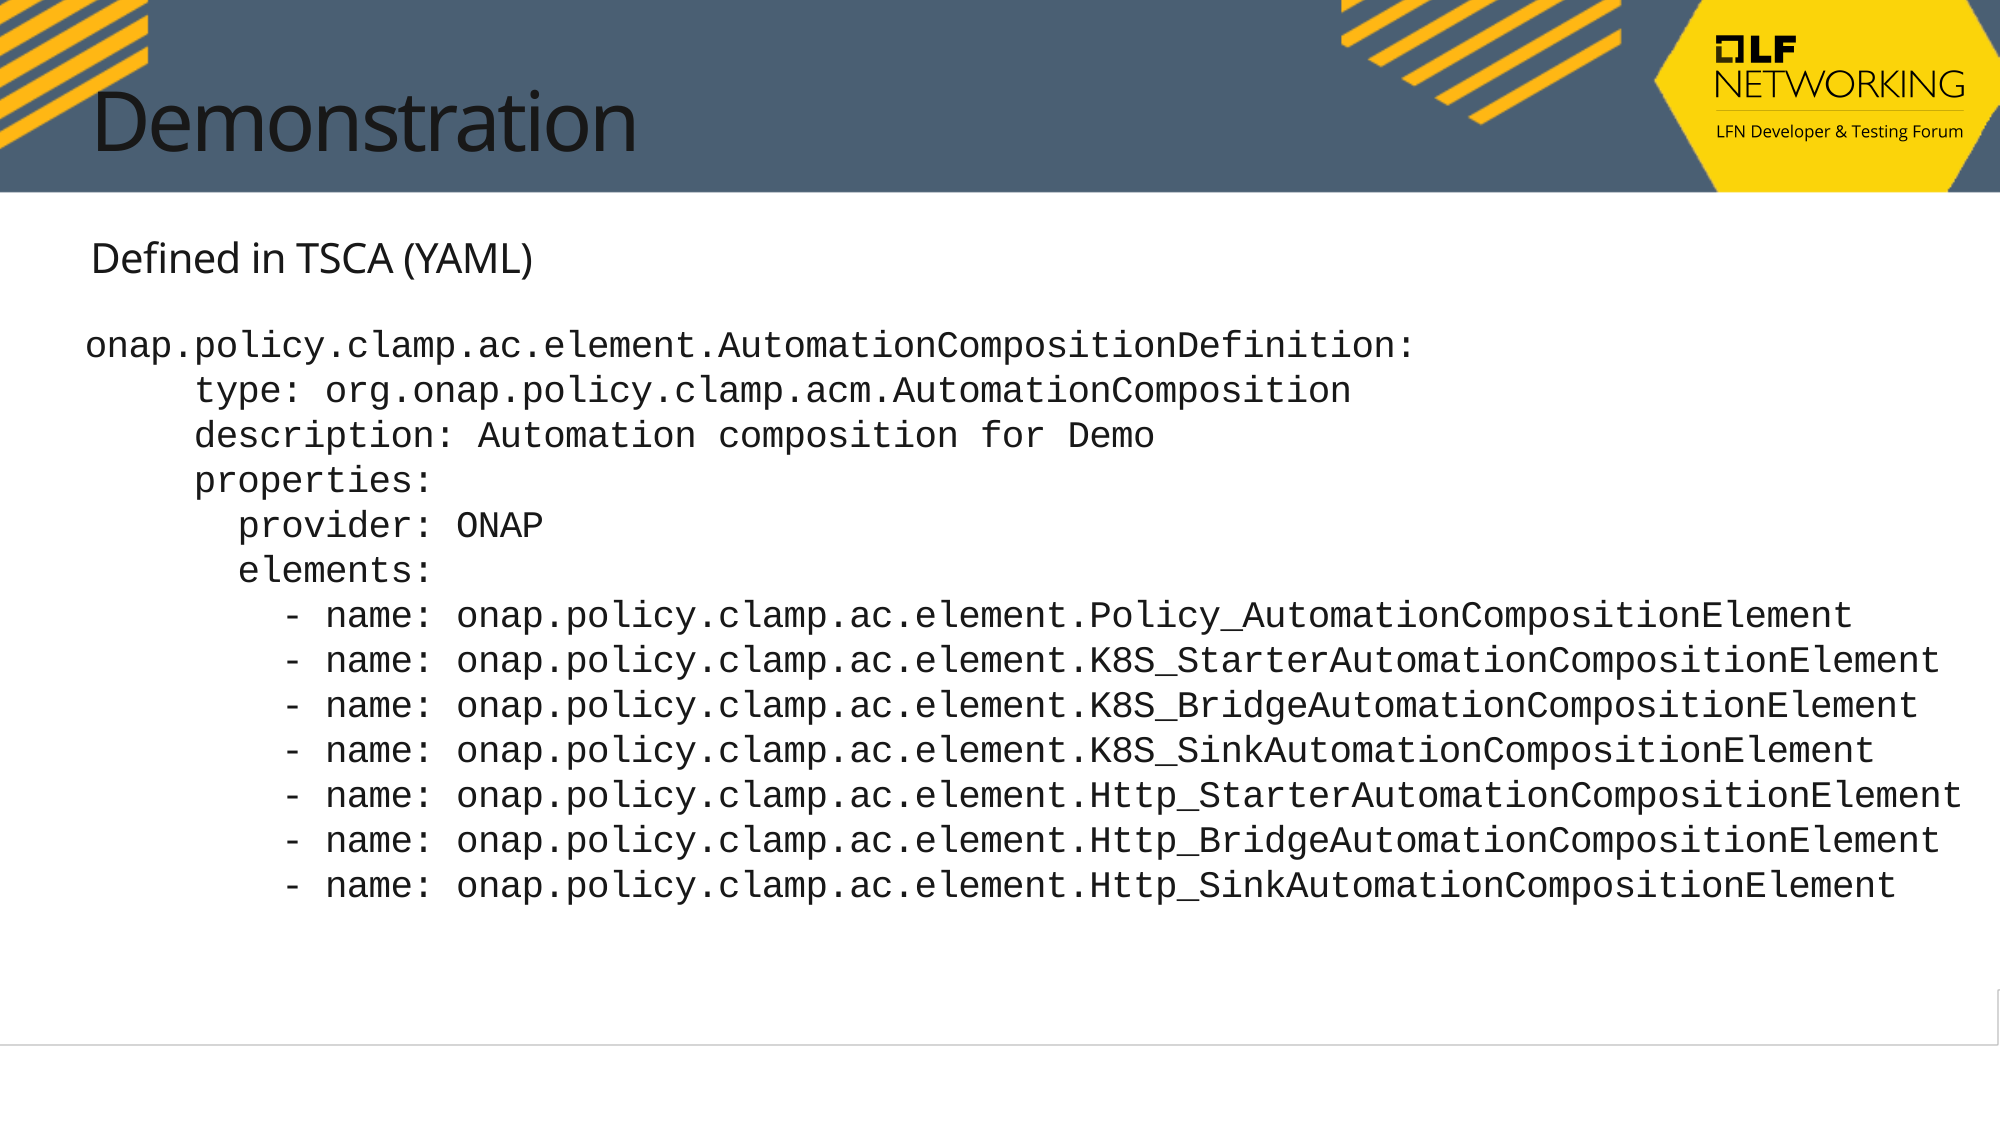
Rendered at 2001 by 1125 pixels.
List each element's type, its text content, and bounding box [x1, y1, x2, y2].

text_box Defined in TSCA (YAML) [78, 226, 504, 313]
title Demonstration [78, 78, 1805, 256]
picture [0, 0, 2000, 1047]
text_box onap.policy.clamp.ac.element.AutomationCompositionDefinition: type: org.onap.policy.clamp.acm.AutomationComposition description: Automation composition for Demo properties: provider: ONAP elements: - name: onap.policy.clamp.ac.element.Policy_AutomationCompositionElement - name: onap.policy.clamp.ac.element.K8S_StarterAutomationCompositionElement - name: onap.policy.clamp.ac.element.K8S_BridgeAutomationCompositionElement - name: onap.policy.clamp.ac.element.K8S_SinkAutomationCompositionElement - name: onap.policy.clamp.ac.element.Http_StarterAutomationCompositionElement - name: onap.policy.clamp.ac.element.Http_BridgeAutomationCompositionElement - name: onap.policy.clamp.ac.element.Http_SinkAutomationCompositionElement [50, 313, 1984, 985]
